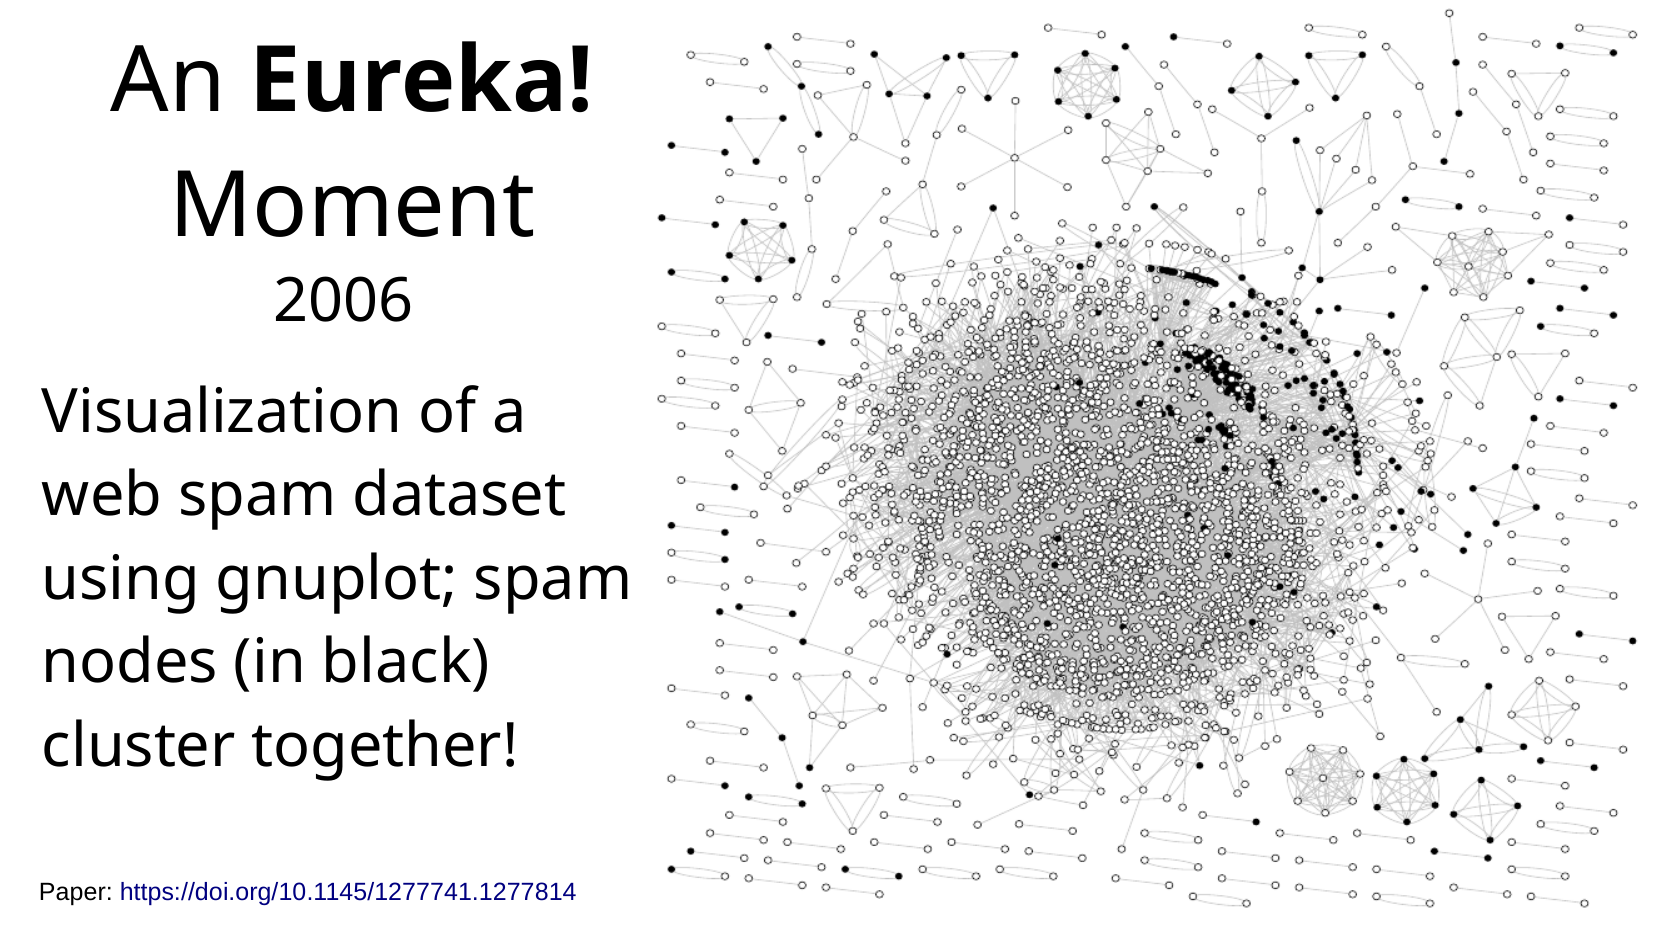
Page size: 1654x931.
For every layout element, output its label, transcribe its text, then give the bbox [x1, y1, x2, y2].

list 2006 Visualization of a web spam dataset using gnuplot; spam nodes (in black) cluster together! [41, 255, 646, 856]
title An Eureka! Moment [30, 6, 676, 271]
text_box Paper: https://doi.org/10.1145/1277741.1277814 [24, 870, 736, 921]
picture [639, 0, 1651, 931]
